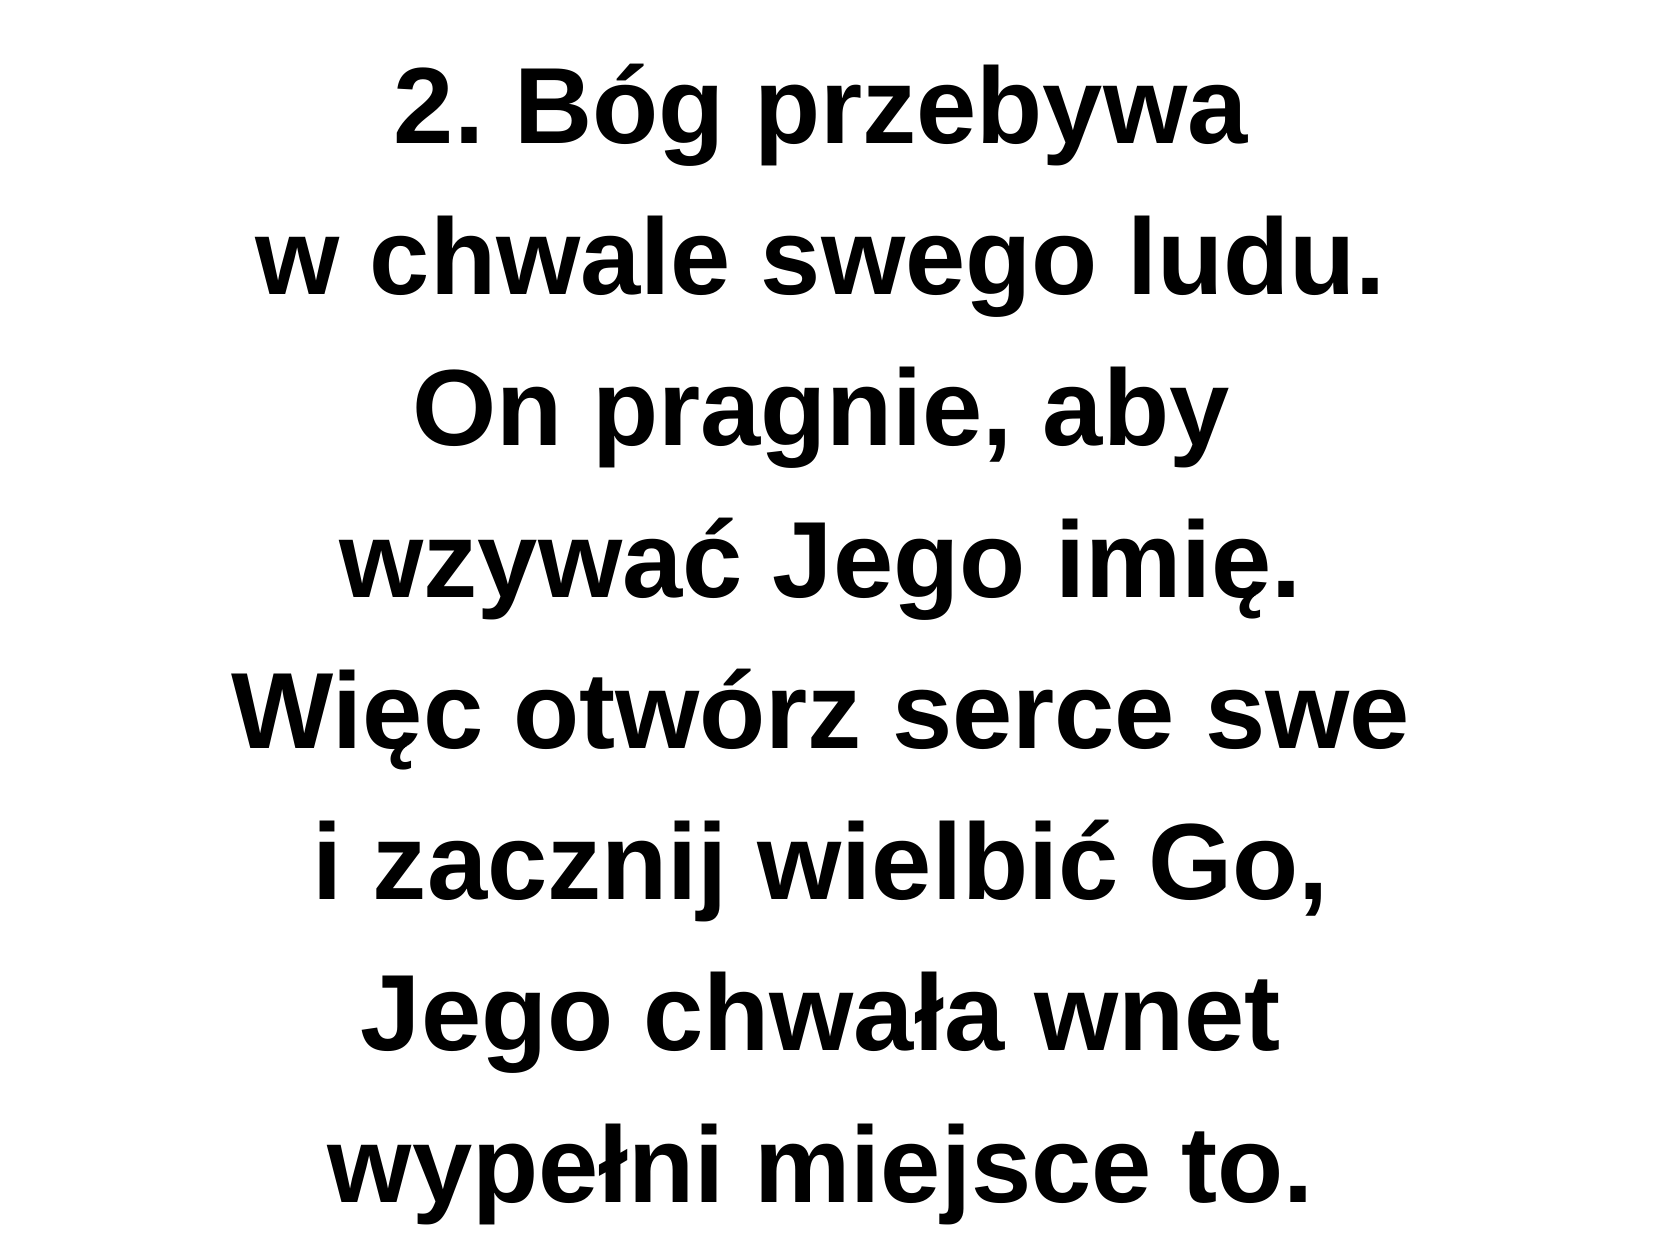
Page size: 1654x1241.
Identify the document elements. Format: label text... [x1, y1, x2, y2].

subtitle 2. Bóg przebywa w chwale swego ludu. On pragnie, aby wzywać Jego imię. Więc otwórz serce swe i zacznij wielbić Go, Jego chwała wnet wypełni miejsce to. [0, 0, 1642, 1241]
